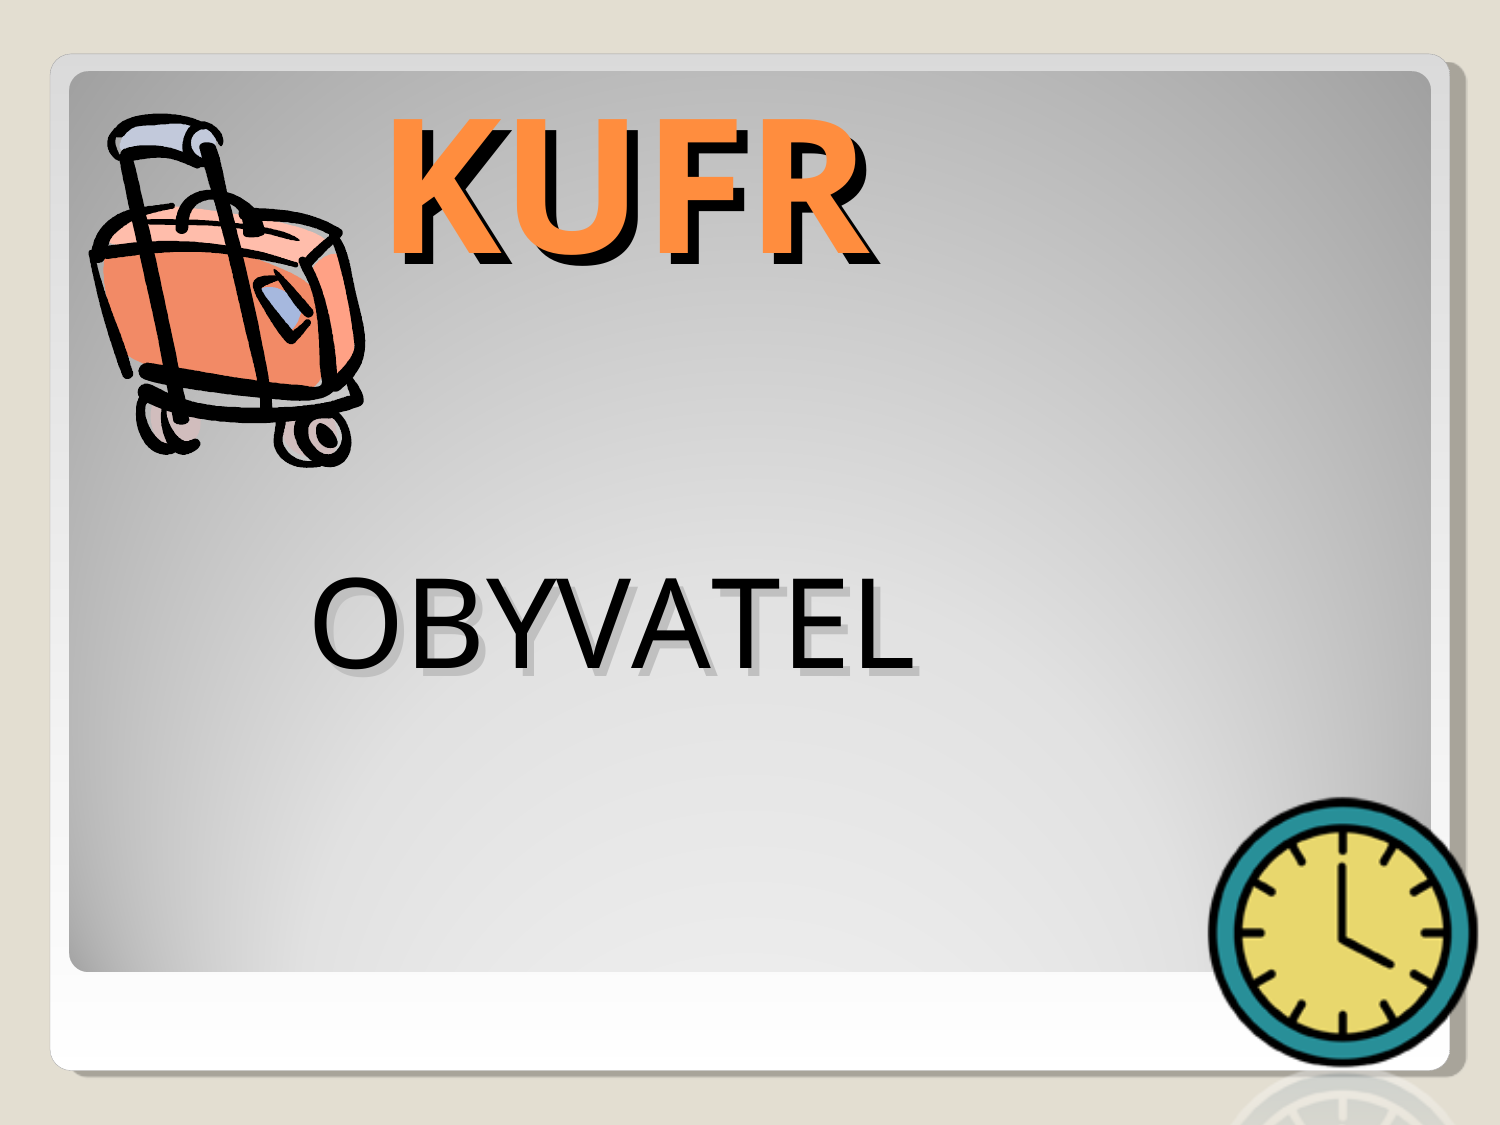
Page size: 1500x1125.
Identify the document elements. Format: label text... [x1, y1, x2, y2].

text_box KUFR [362, 54, 1379, 362]
text_box OBYVATEL [107, 536, 1117, 780]
picture [69, 71, 1500, 1125]
